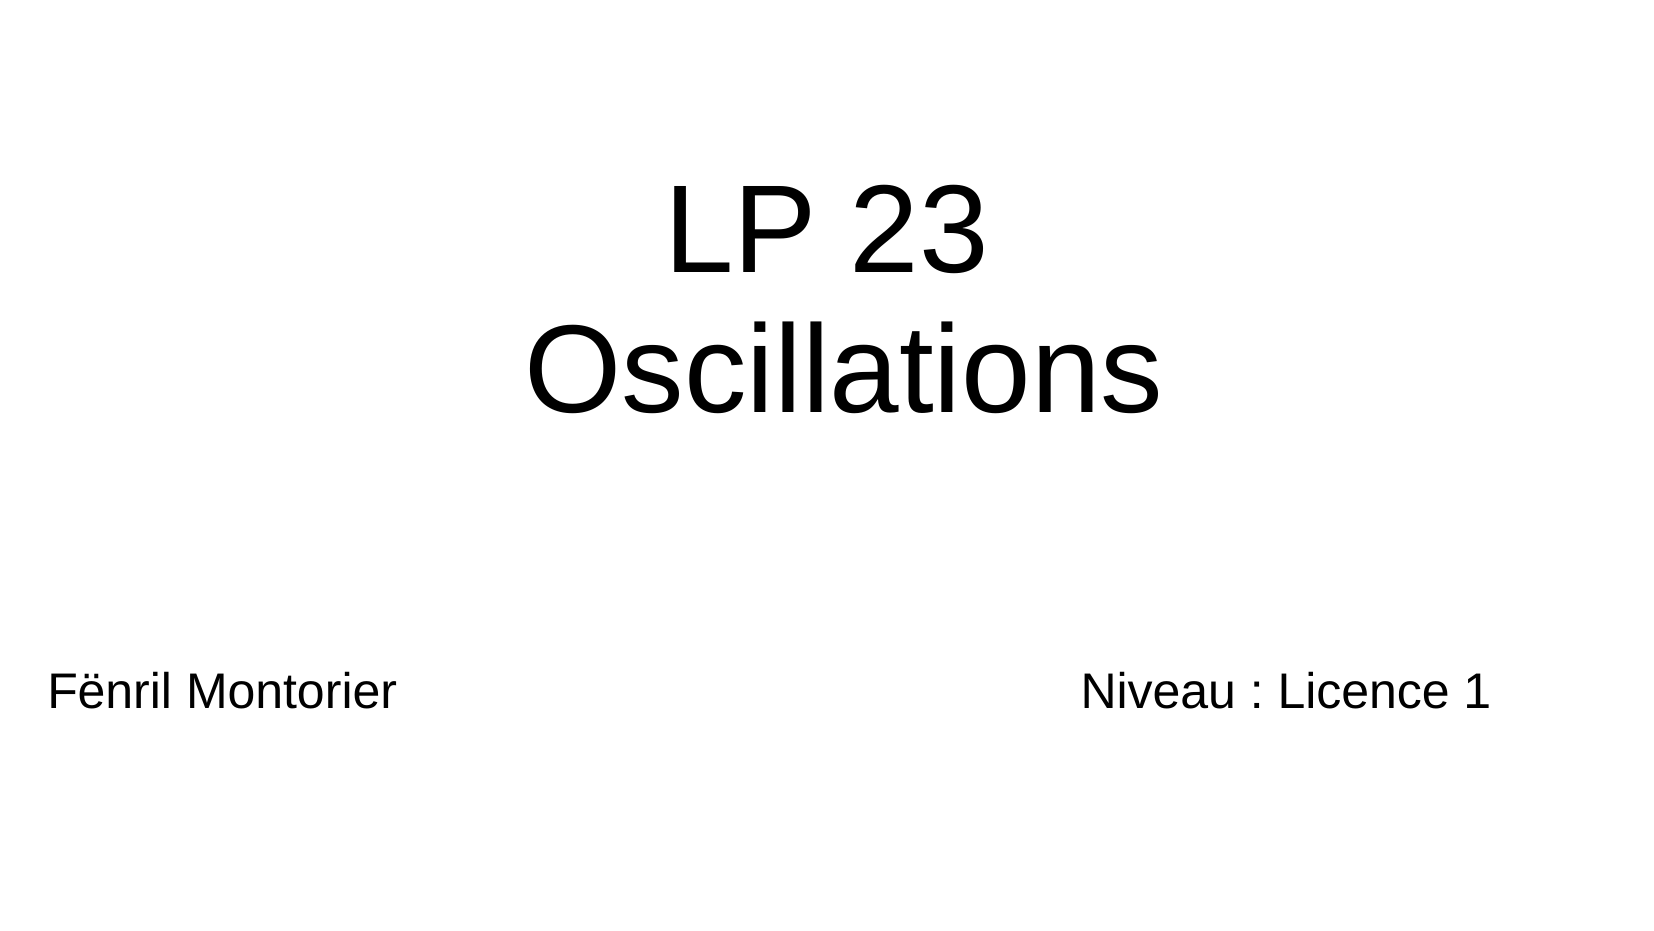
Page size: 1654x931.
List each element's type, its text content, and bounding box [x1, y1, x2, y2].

title LP 23 Oscillations [82, 159, 1571, 440]
subtitle Fënril Montorier Niveau : Licence 1 [47, 625, 1571, 758]
